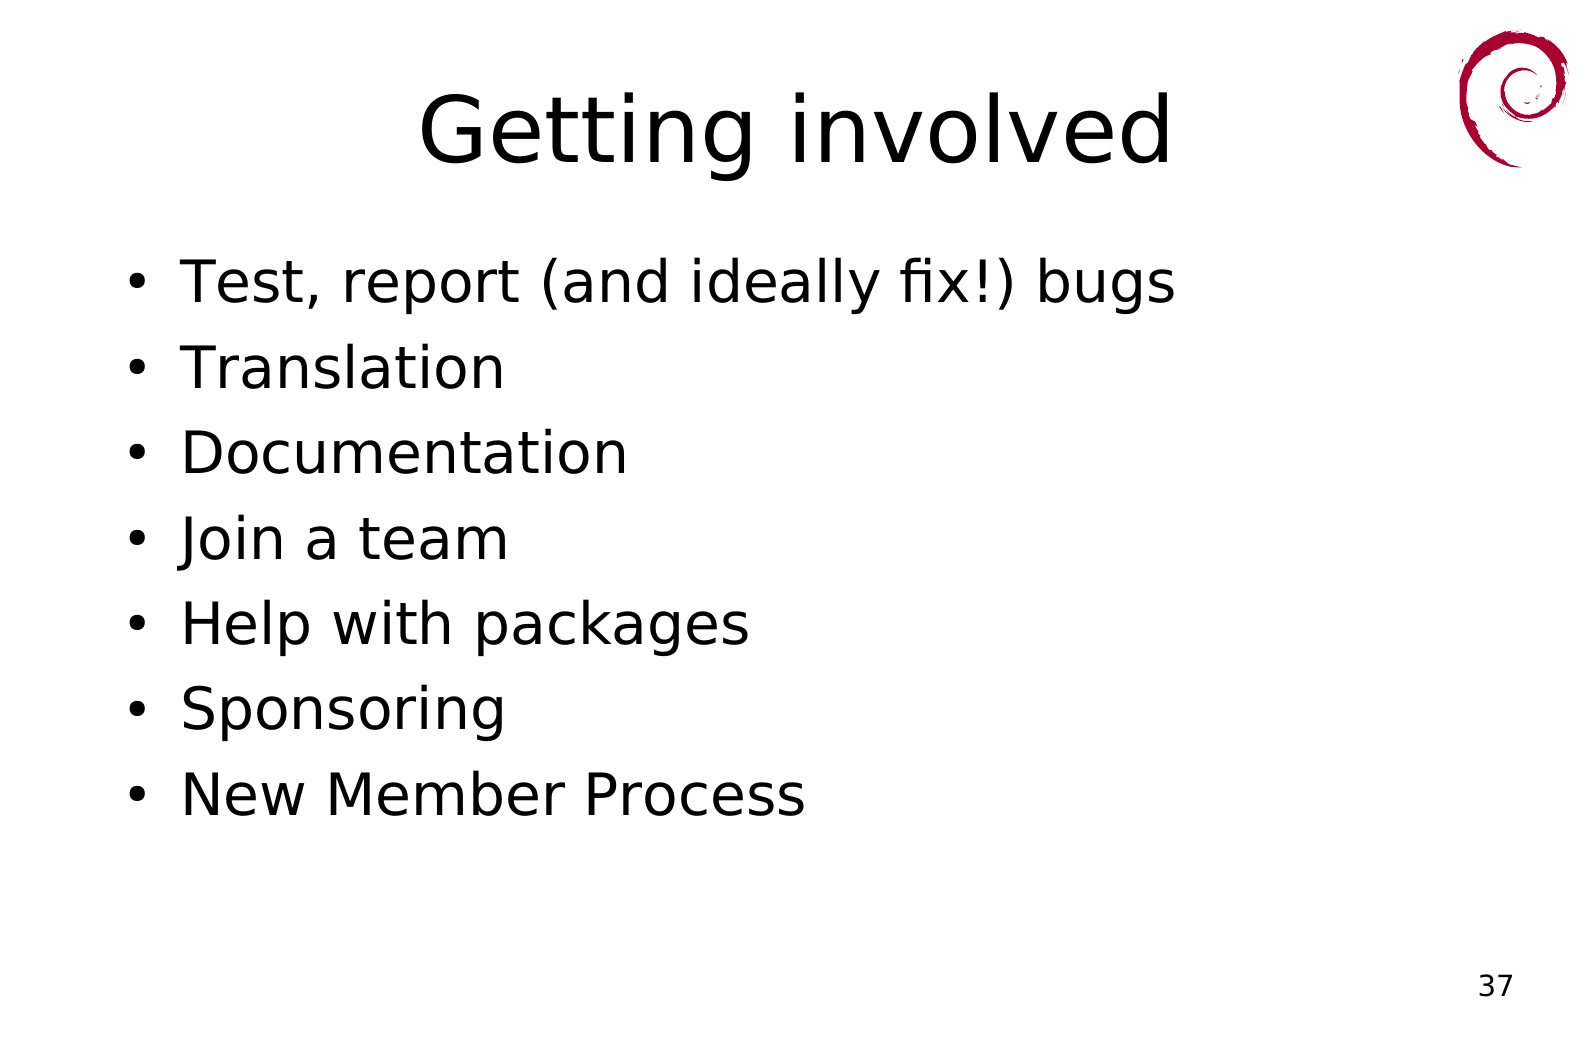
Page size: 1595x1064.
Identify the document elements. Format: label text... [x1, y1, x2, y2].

title Getting involved [79, 42, 1515, 220]
list Test, report (and ideally fix!) bugs Translation Documentation Join a team Help with packages Sponsoring New Member Process [79, 248, 1515, 901]
